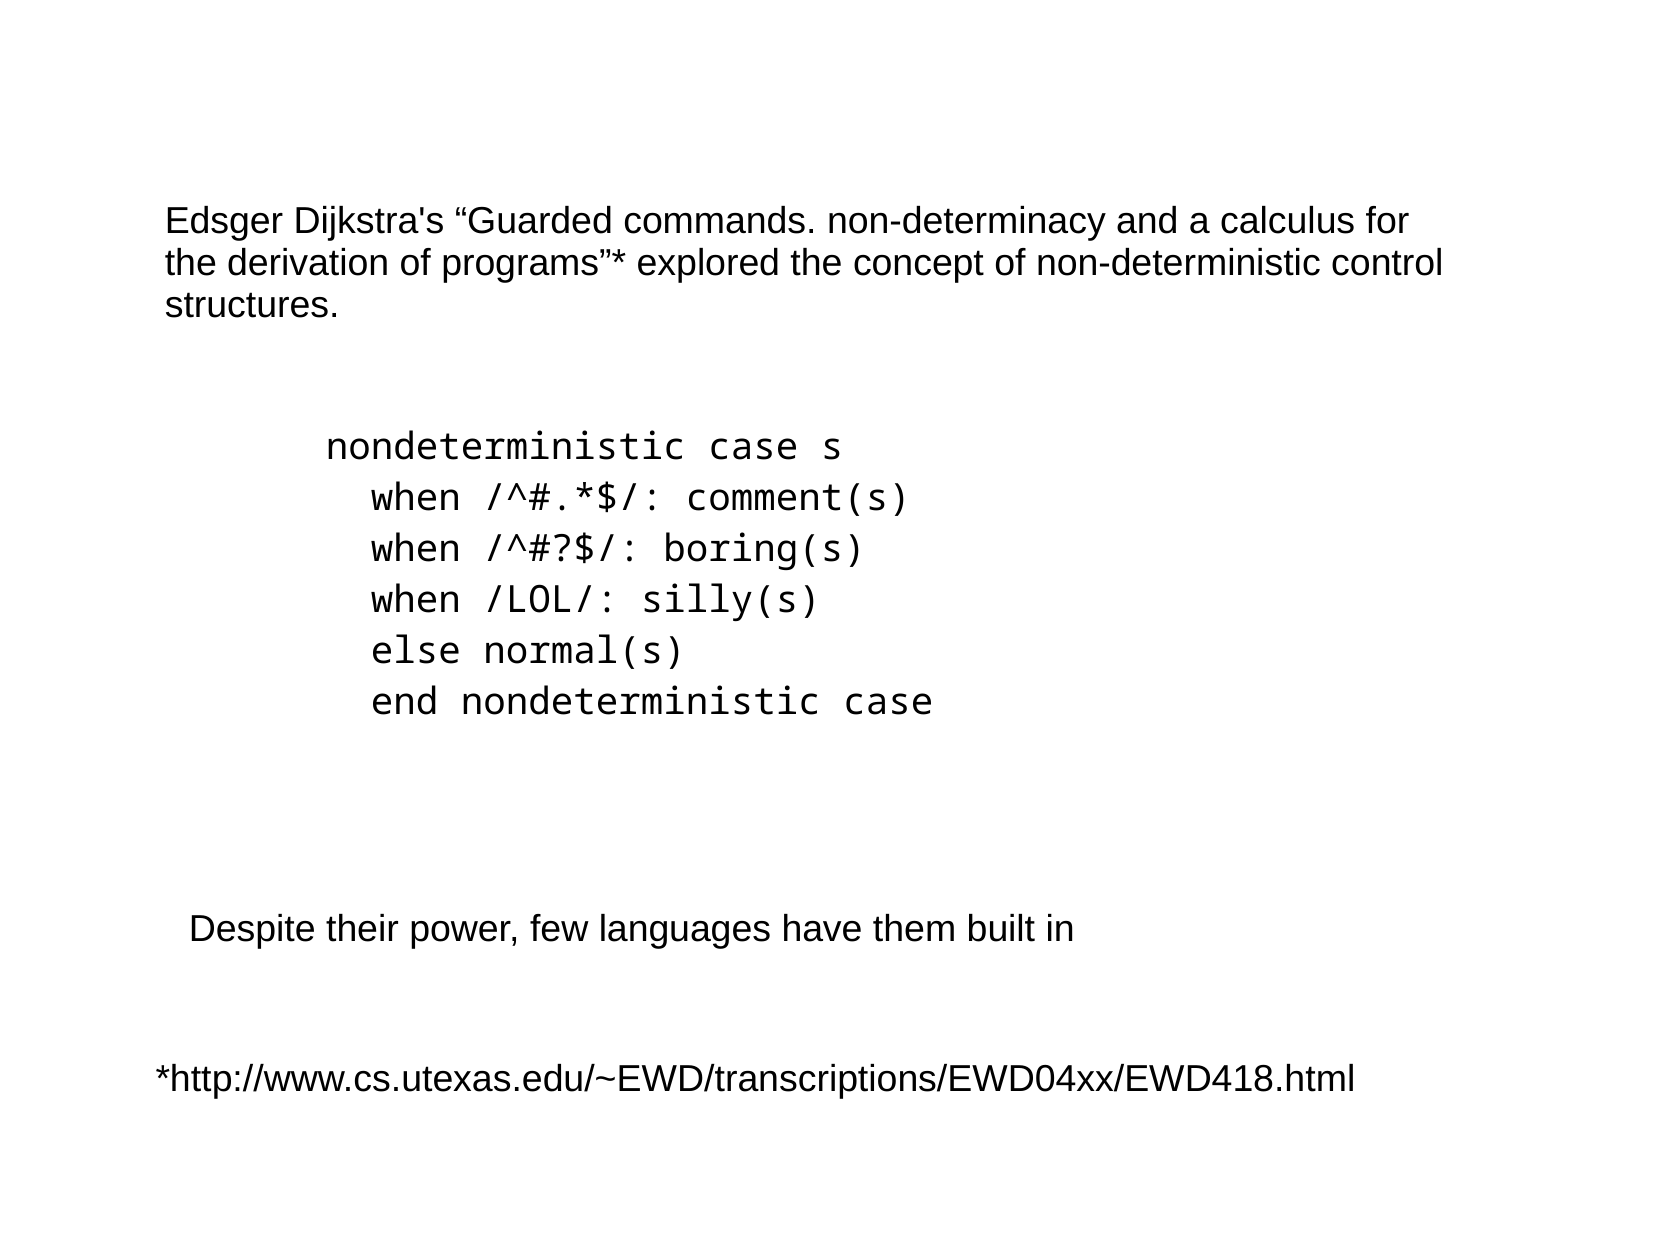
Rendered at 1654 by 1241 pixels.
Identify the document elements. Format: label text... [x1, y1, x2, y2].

text_box nondeterministic case s when /^#.*$/: comment(s) when /^#?$/: boring(s) when /LOL/: silly(s) else normal(s) end nondeterministic case [311, 412, 949, 689]
text_box Despite their power, few languages have them built in [174, 900, 1088, 962]
text_box *http://www.cs.utexas.edu/~EWD/transcriptions/EWD04xx/EWD418.html [140, 1050, 1365, 1112]
text_box Edsger Dijkstra's “Guarded commands. non-determinacy and a calculus for the derivation of programs”* explored the concept of non-deterministic control structures. [150, 192, 1468, 347]
